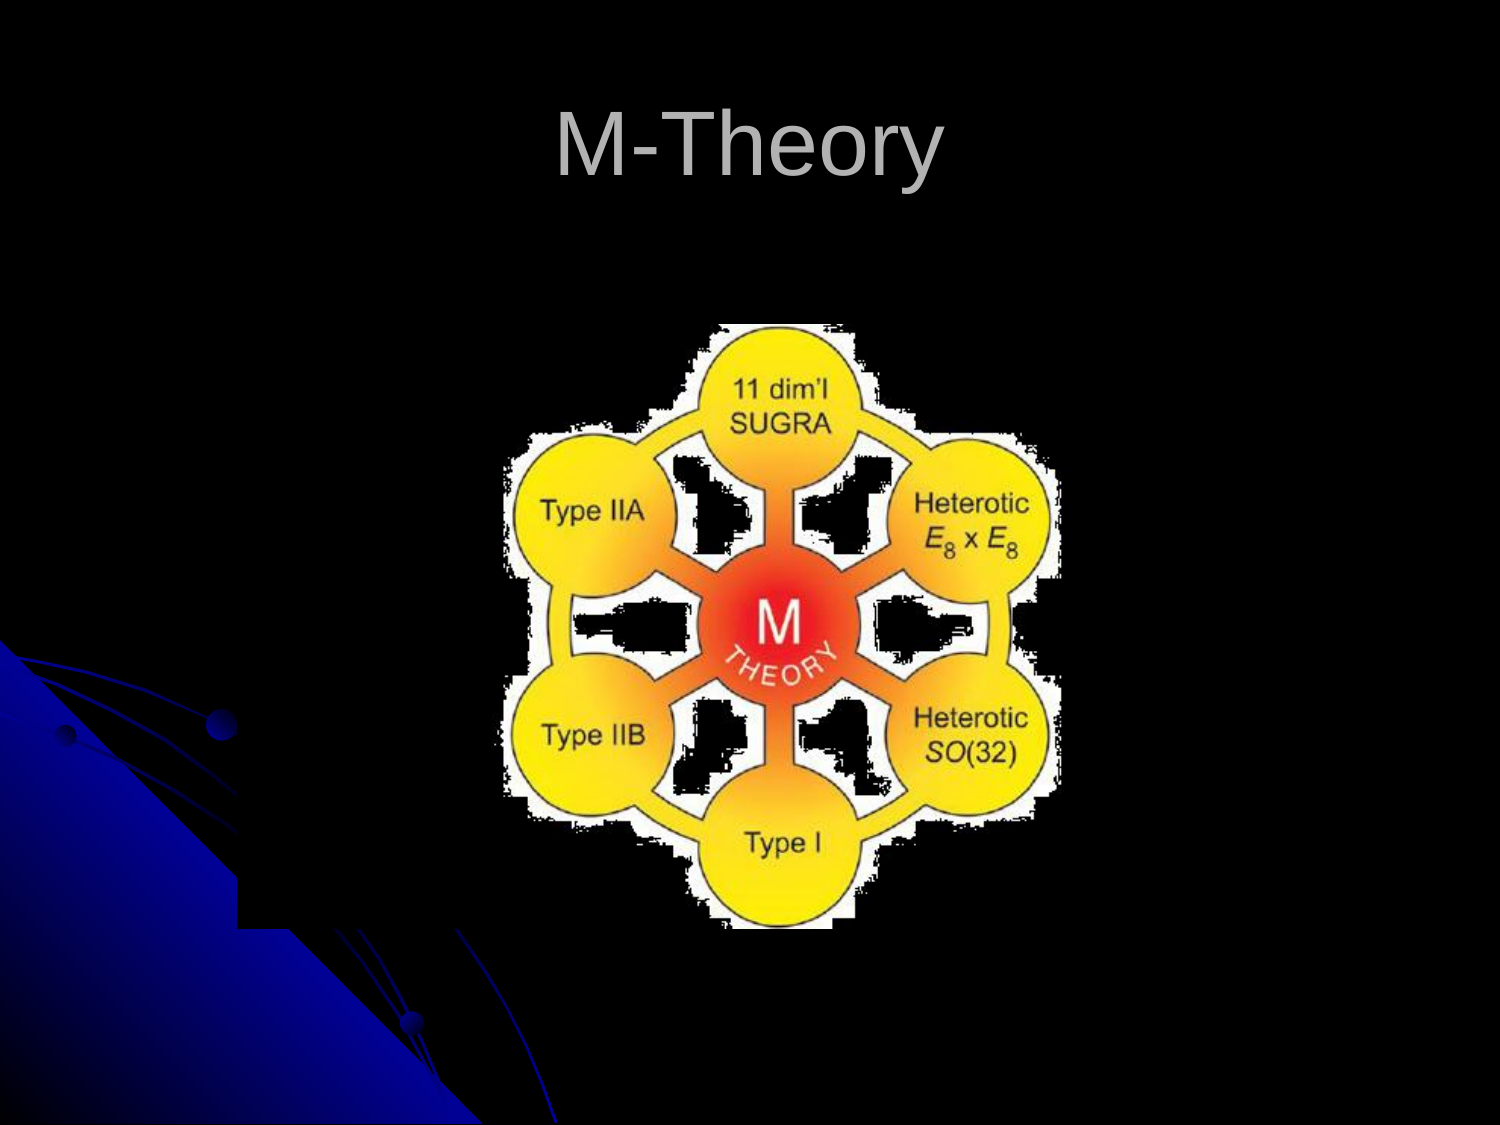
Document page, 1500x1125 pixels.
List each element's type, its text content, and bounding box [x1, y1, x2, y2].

picture [237, 324, 1313, 929]
title M-Theory [75, 45, 1426, 233]
